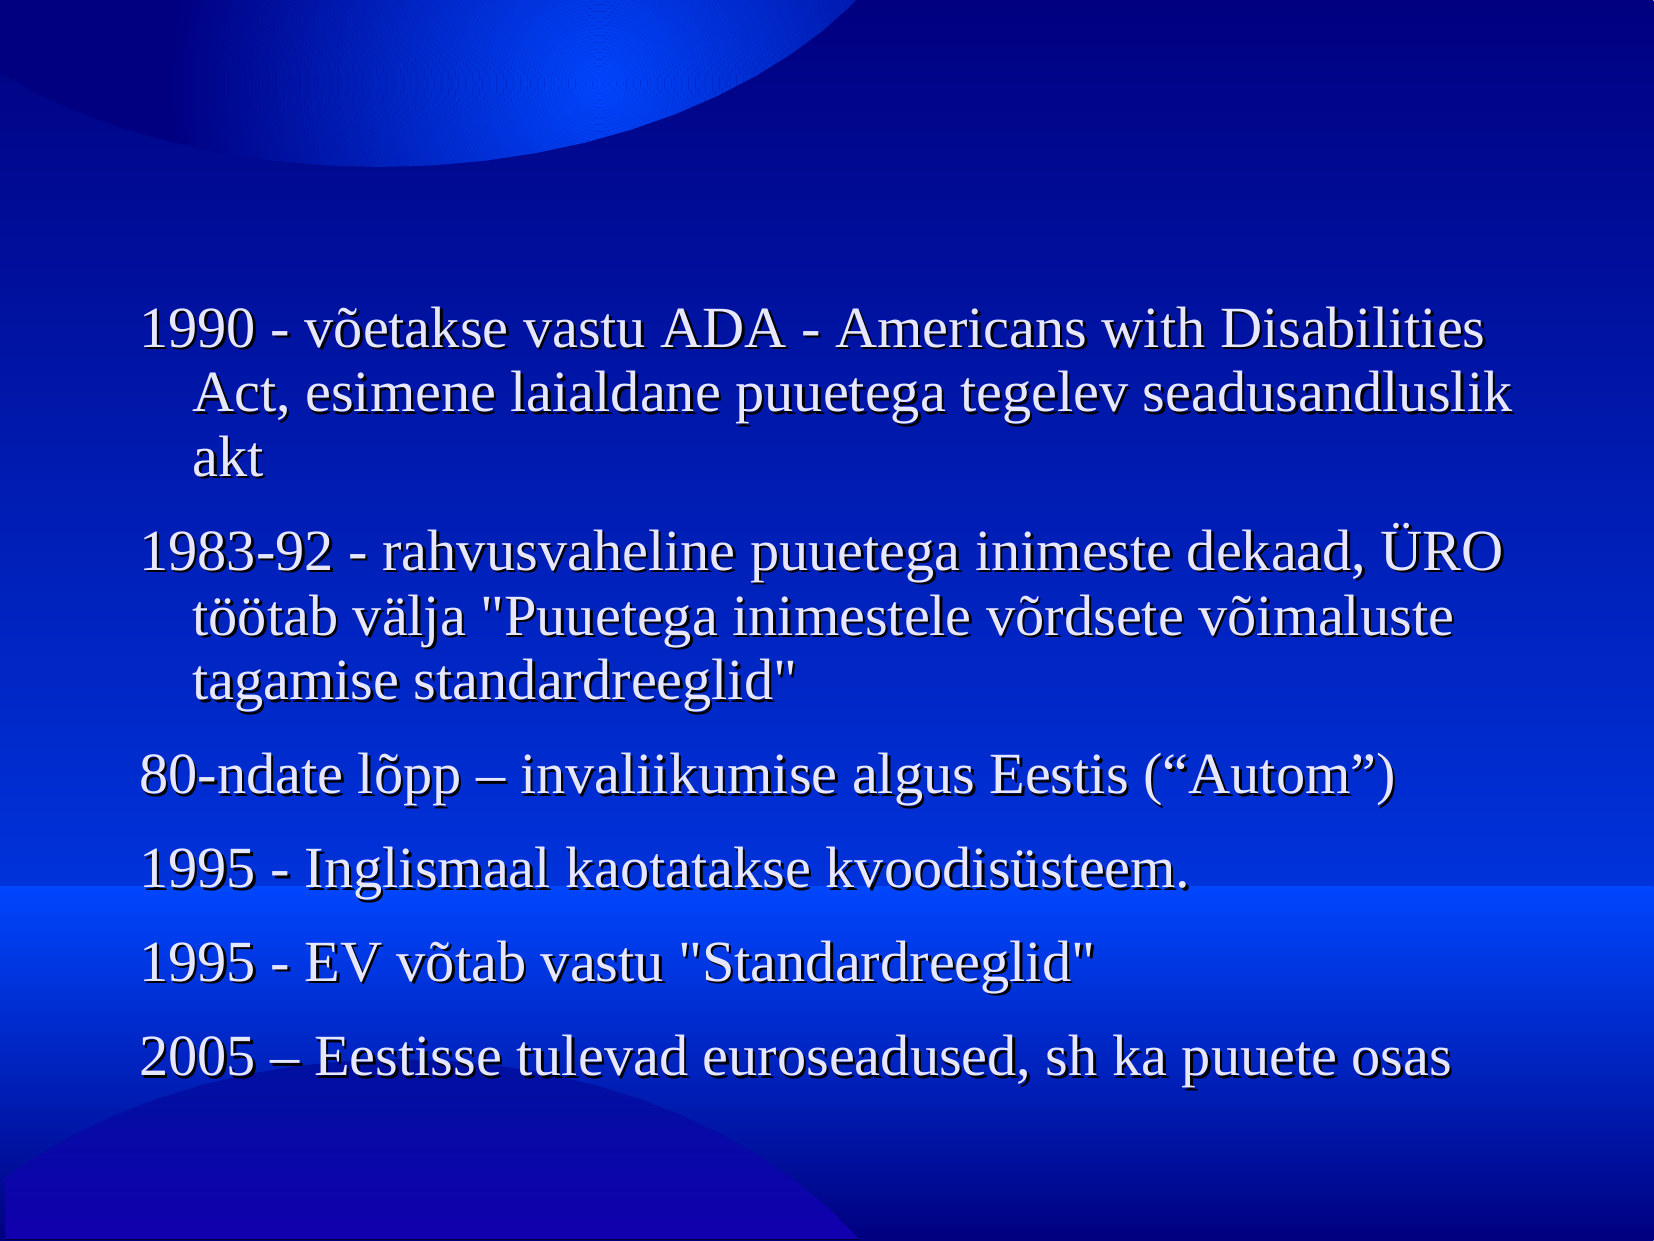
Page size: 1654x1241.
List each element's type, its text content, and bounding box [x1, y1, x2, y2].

list 1990 - võetakse vastu ADA - Americans with Disabilities Act, esimene laialdane puuetega tegelev seadusandluslik akt 1983-92 - rahvusvaheline puuetega inimeste dekaad, ÜRO töötab välja "Puuetega inimestele võrdsete võimaluste tagamise standardreeglid" 80-ndate lõpp – invaliikumise algus Eestis (“Autom”) 1995 - Inglismaal kaotatakse kvoodisüsteem. 1995 - EV võtab vastu "Standardreeglid" 2005 – Eestisse tulevad euroseadused, sh ka puuete osas [121, 295, 1534, 1127]
